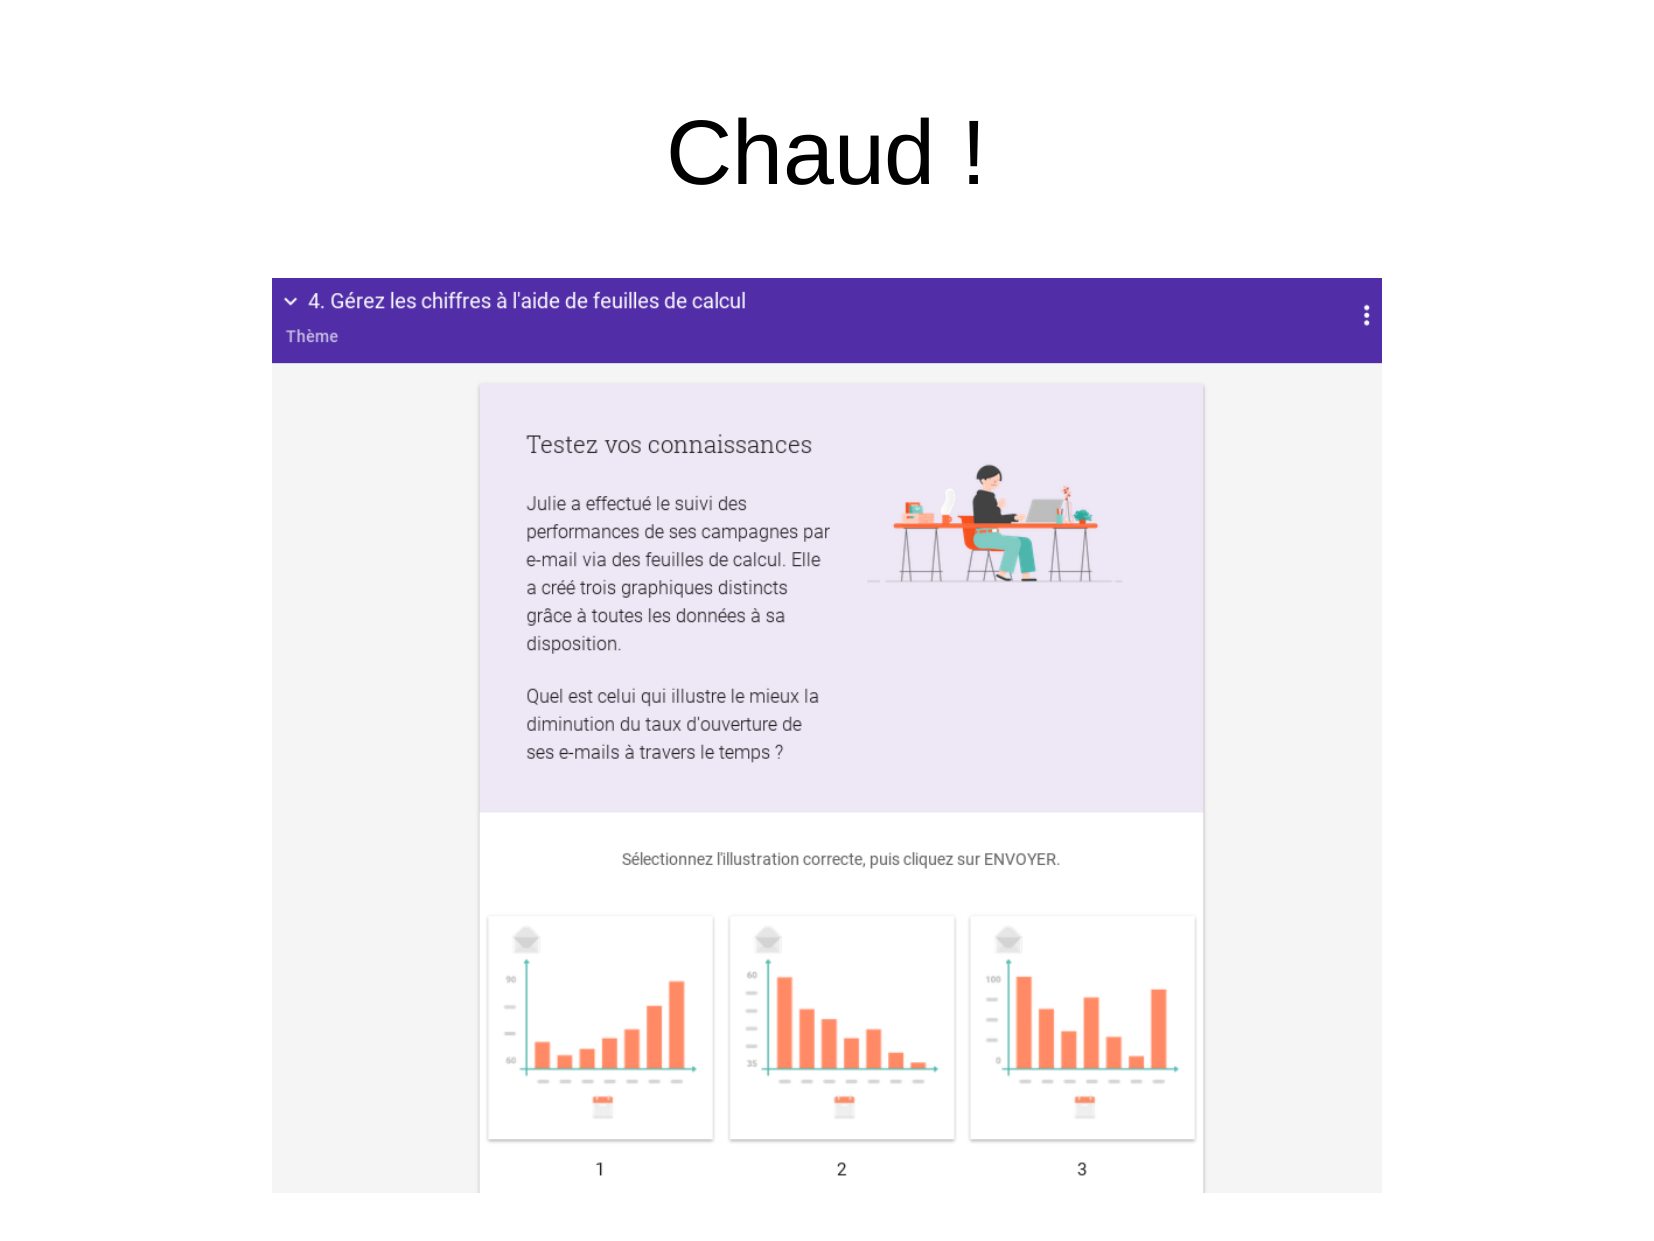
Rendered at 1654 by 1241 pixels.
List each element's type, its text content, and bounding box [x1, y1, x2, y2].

picture [272, 278, 1382, 1194]
title Chaud ! [82, 49, 1571, 257]
